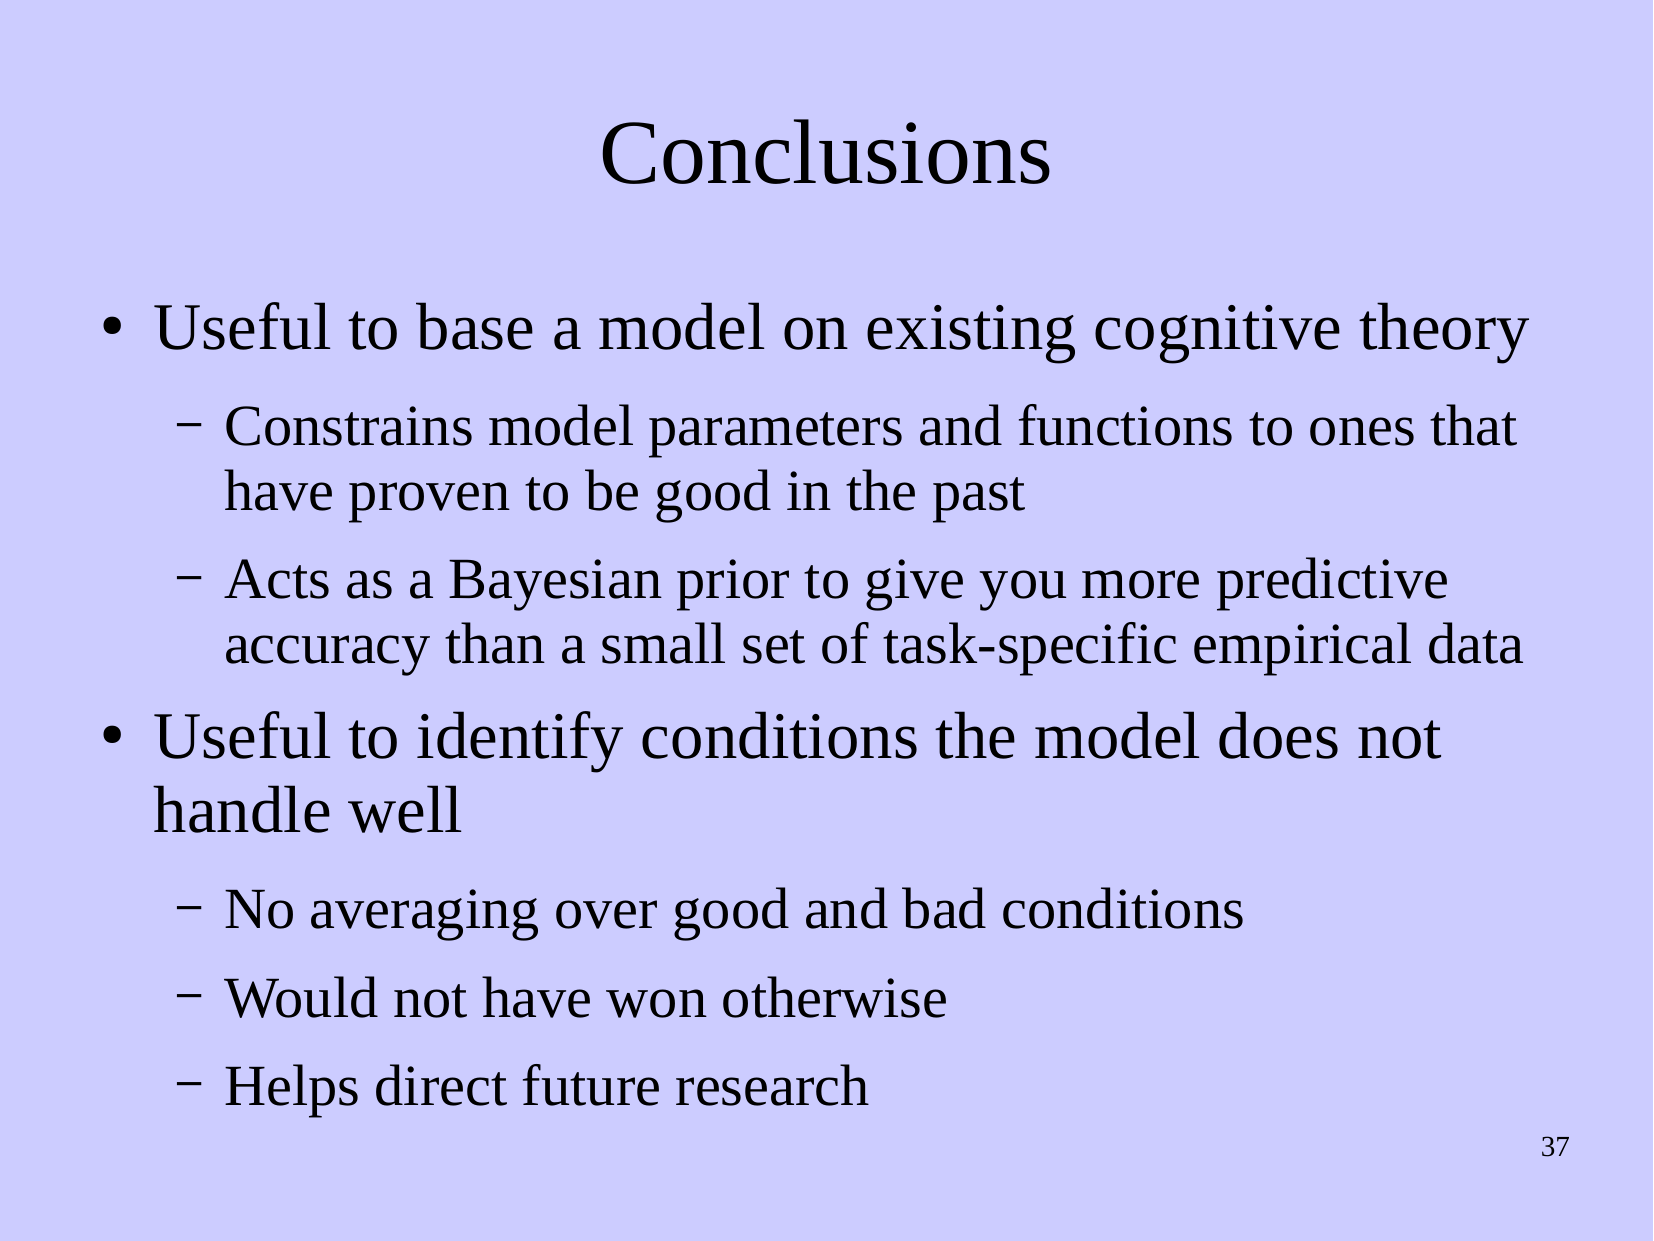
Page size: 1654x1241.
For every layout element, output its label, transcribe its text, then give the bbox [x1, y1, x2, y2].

list Useful to base a model on existing cognitive theory Constrains model parameters and functions to ones that have proven to be good in the past Acts as a Bayesian prior to give you more predictive accuracy than a small set of task-specific empirical data Useful to identify conditions the model does not handle well No averaging over good and bad conditions Would not have won otherwise Helps direct future research [82, 290, 1571, 1118]
title Conclusions [82, 49, 1571, 257]
